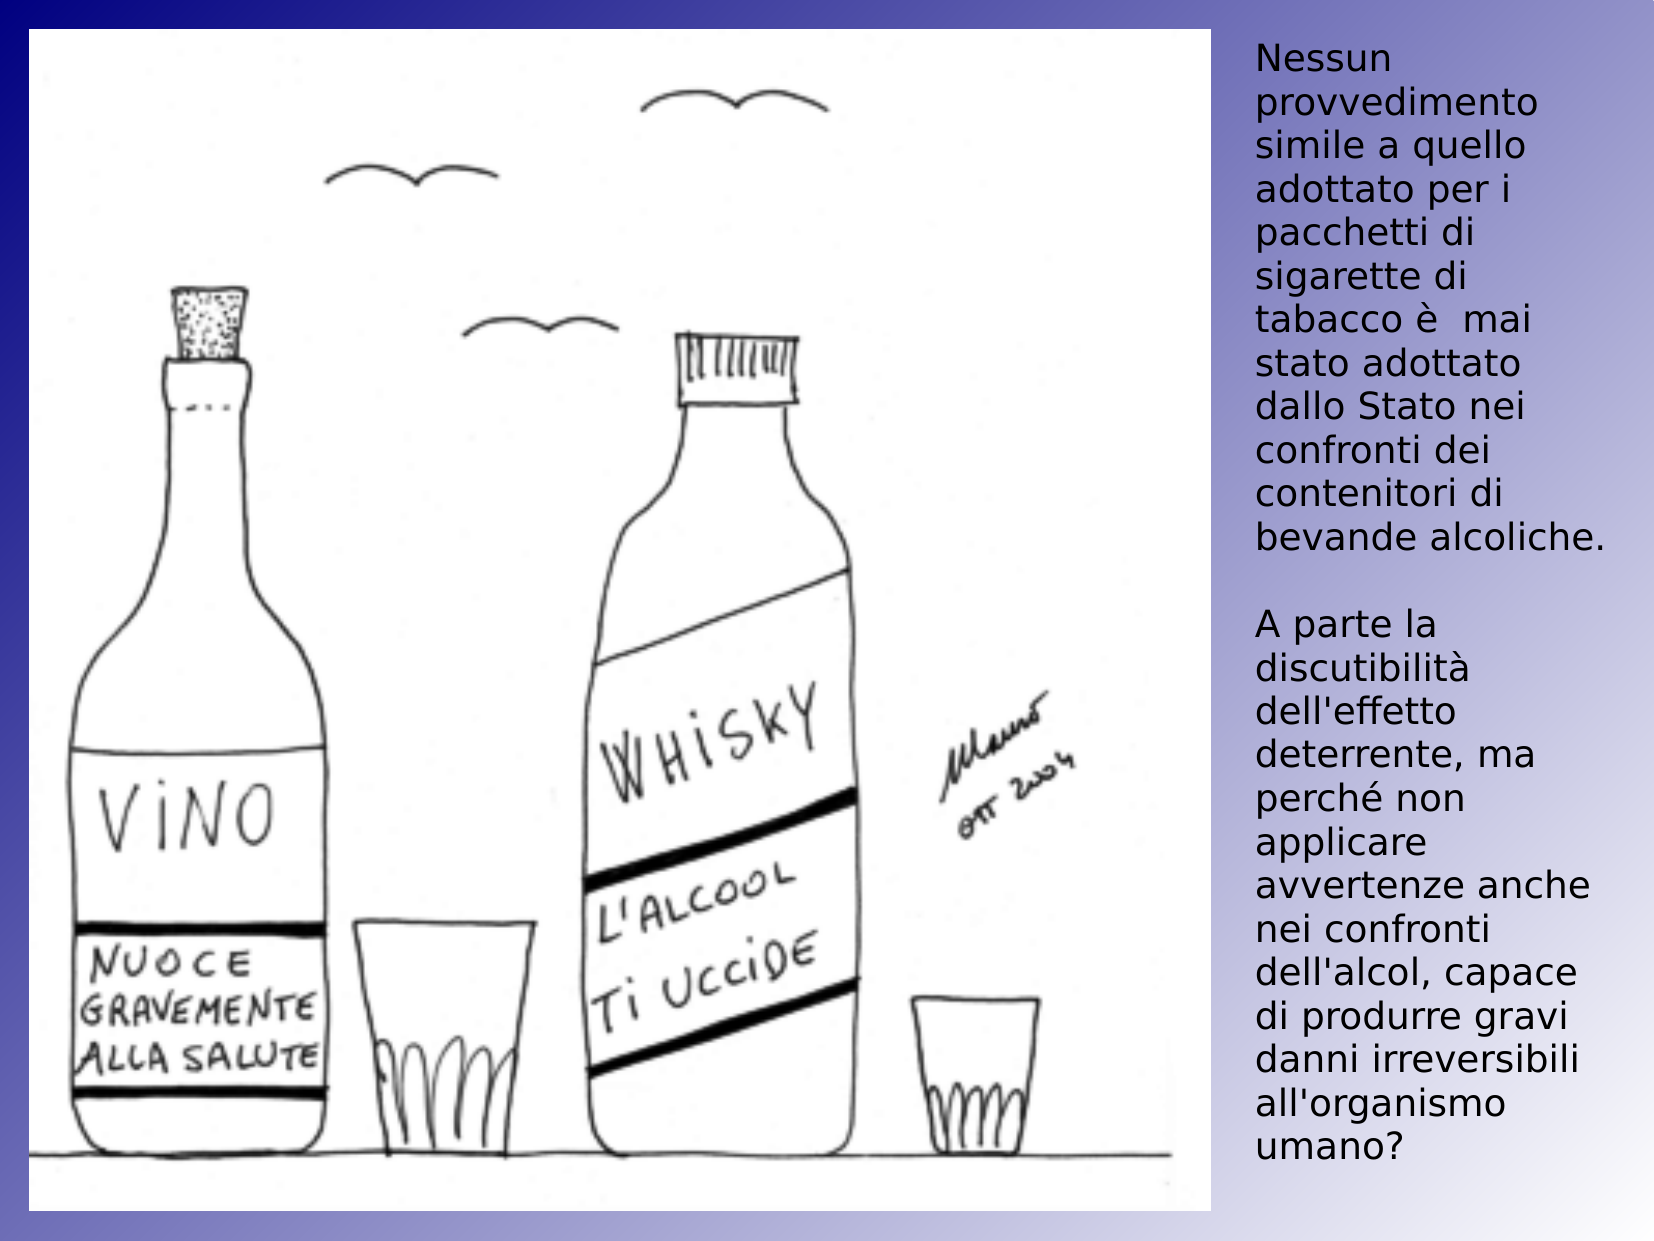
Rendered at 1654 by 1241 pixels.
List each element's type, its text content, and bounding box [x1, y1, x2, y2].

text_box Nessun provvedimento simile a quello adottato per i pacchetti di sigarette di tabacco è mai stato adottato dallo Stato nei confronti dei contenitori di bevande alcoliche. A parte la discutibilità dell'effetto deterrente, ma perché non applicare avvertenze anche nei confronti dell'alcol, capace di produrre gravi danni irreversibili all'organismo umano? [1240, 29, 1625, 1211]
picture [29, 29, 1211, 1211]
